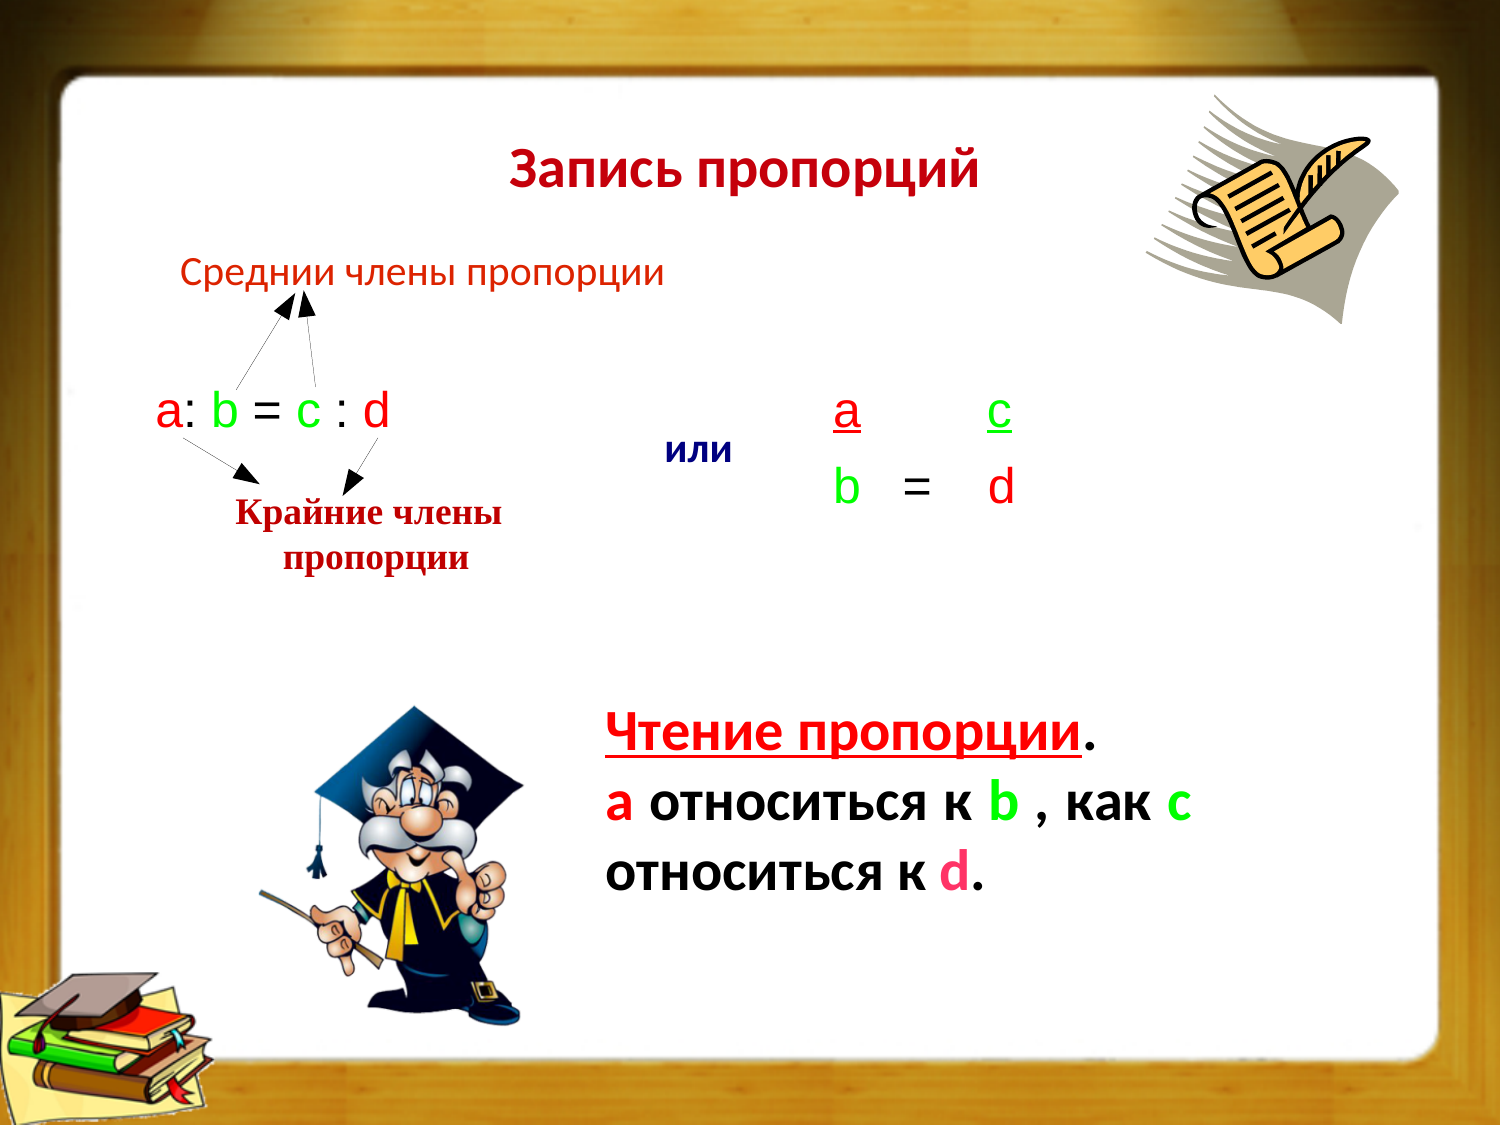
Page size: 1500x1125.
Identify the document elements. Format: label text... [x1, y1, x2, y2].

list a c b = d [762, 292, 1421, 1036]
title Запись пропорций [70, 46, 1421, 282]
picture [0, 0, 1500, 1125]
text_box Чтение пропорции. a относиться к b , как с относиться к d. [590, 685, 1371, 1028]
text_box Среднии члены пропорции [165, 236, 681, 302]
text_box или [649, 413, 762, 485]
list a: b = c : d [70, 292, 730, 648]
